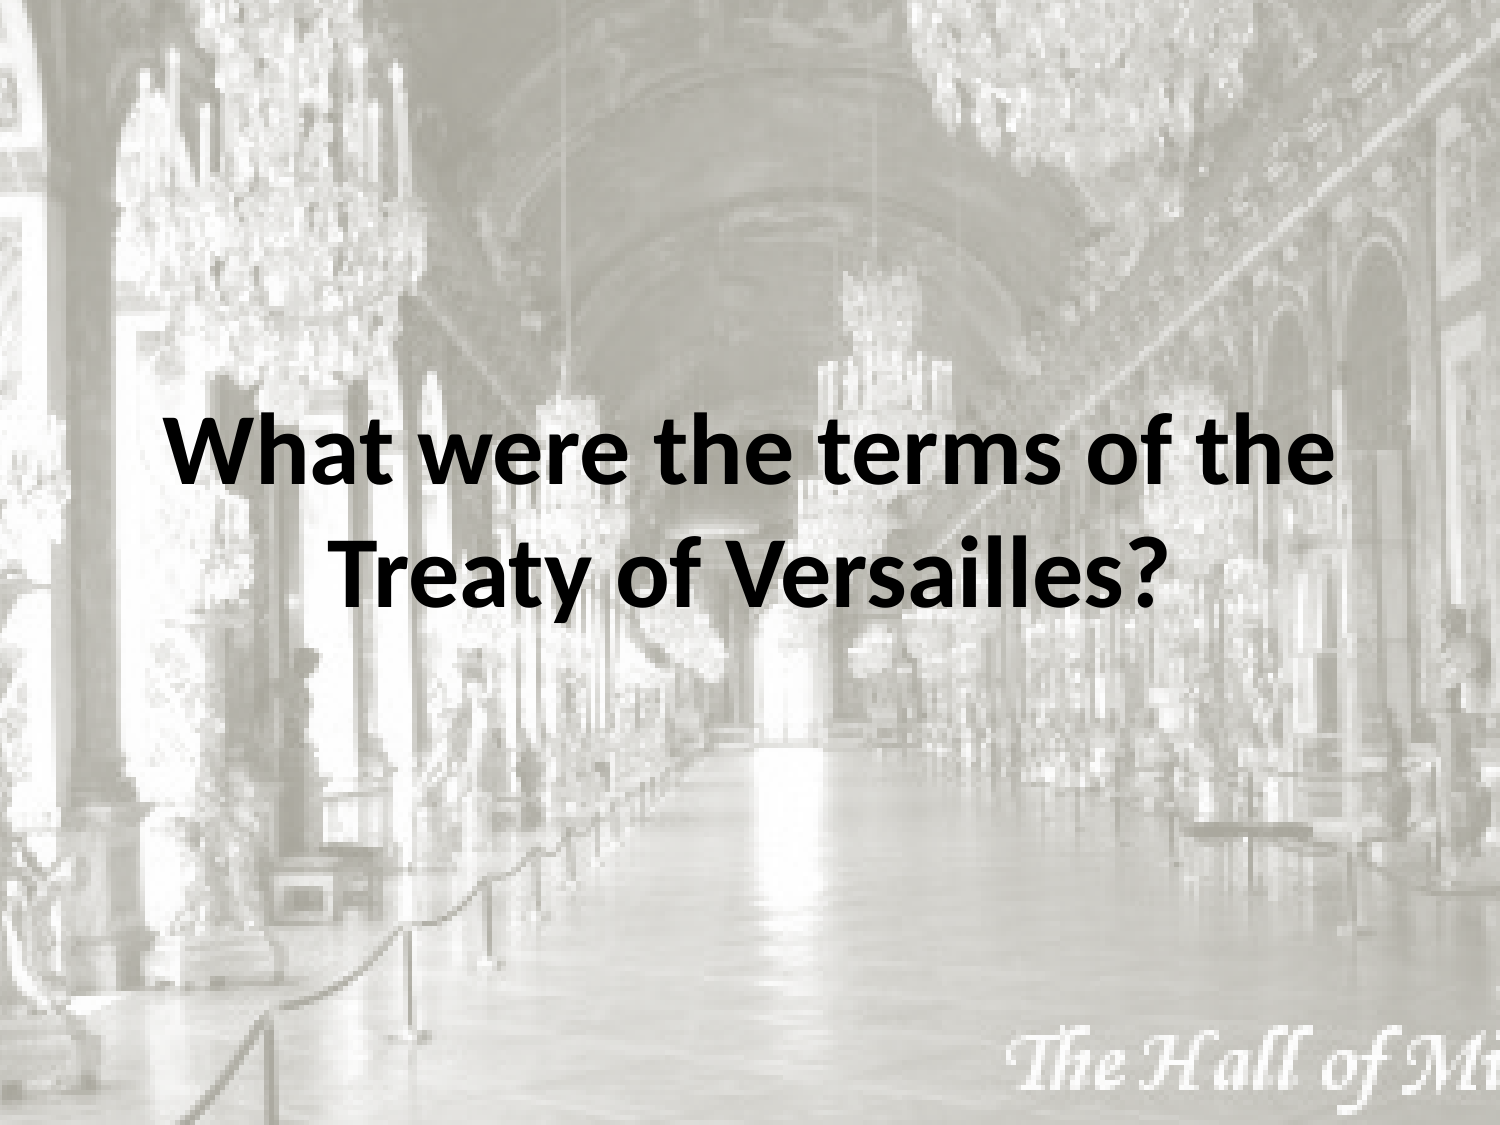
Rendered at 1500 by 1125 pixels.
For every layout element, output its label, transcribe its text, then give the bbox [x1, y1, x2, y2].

picture [0, 0, 1500, 1125]
title What were the terms of the Treaty of Versailles? [112, 375, 1388, 563]
